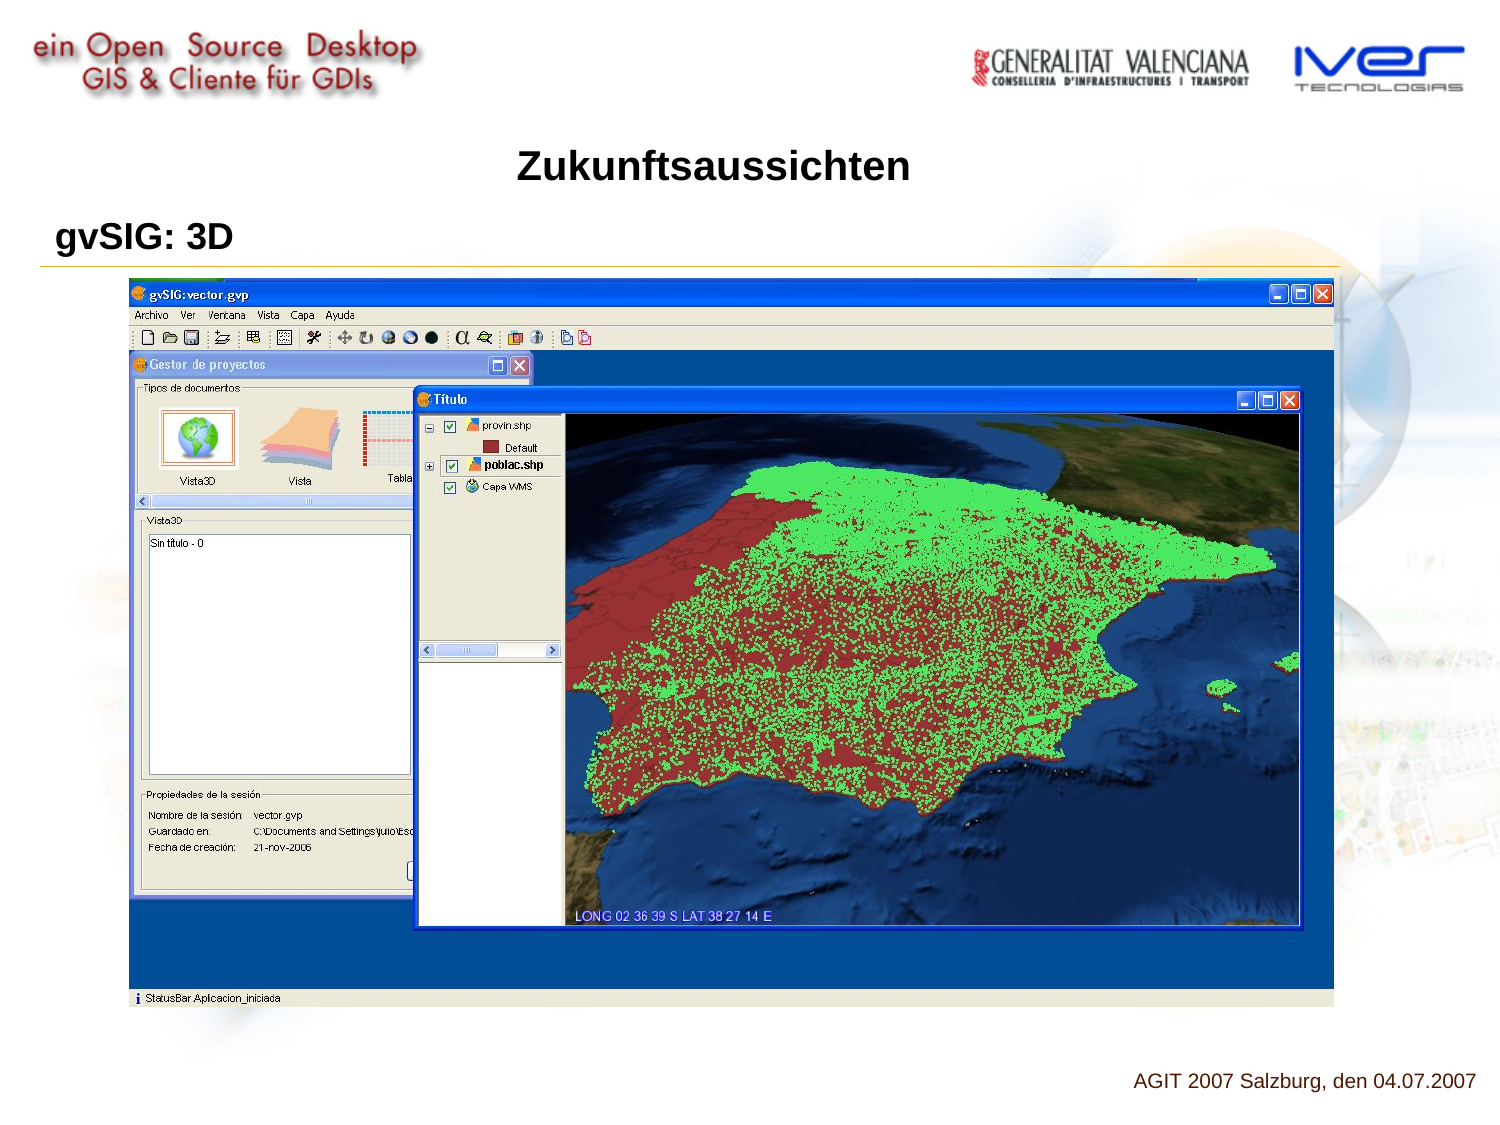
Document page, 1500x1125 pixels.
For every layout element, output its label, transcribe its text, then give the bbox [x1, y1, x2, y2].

text_box Zukunftsaussichten [0, 137, 1429, 203]
picture [0, 5, 1500, 1125]
text_box AGIT 2007 Salzburg, den 04.07.2007 [1133, 1070, 1478, 1094]
text_box gvSIG: 3D [40, 210, 691, 271]
